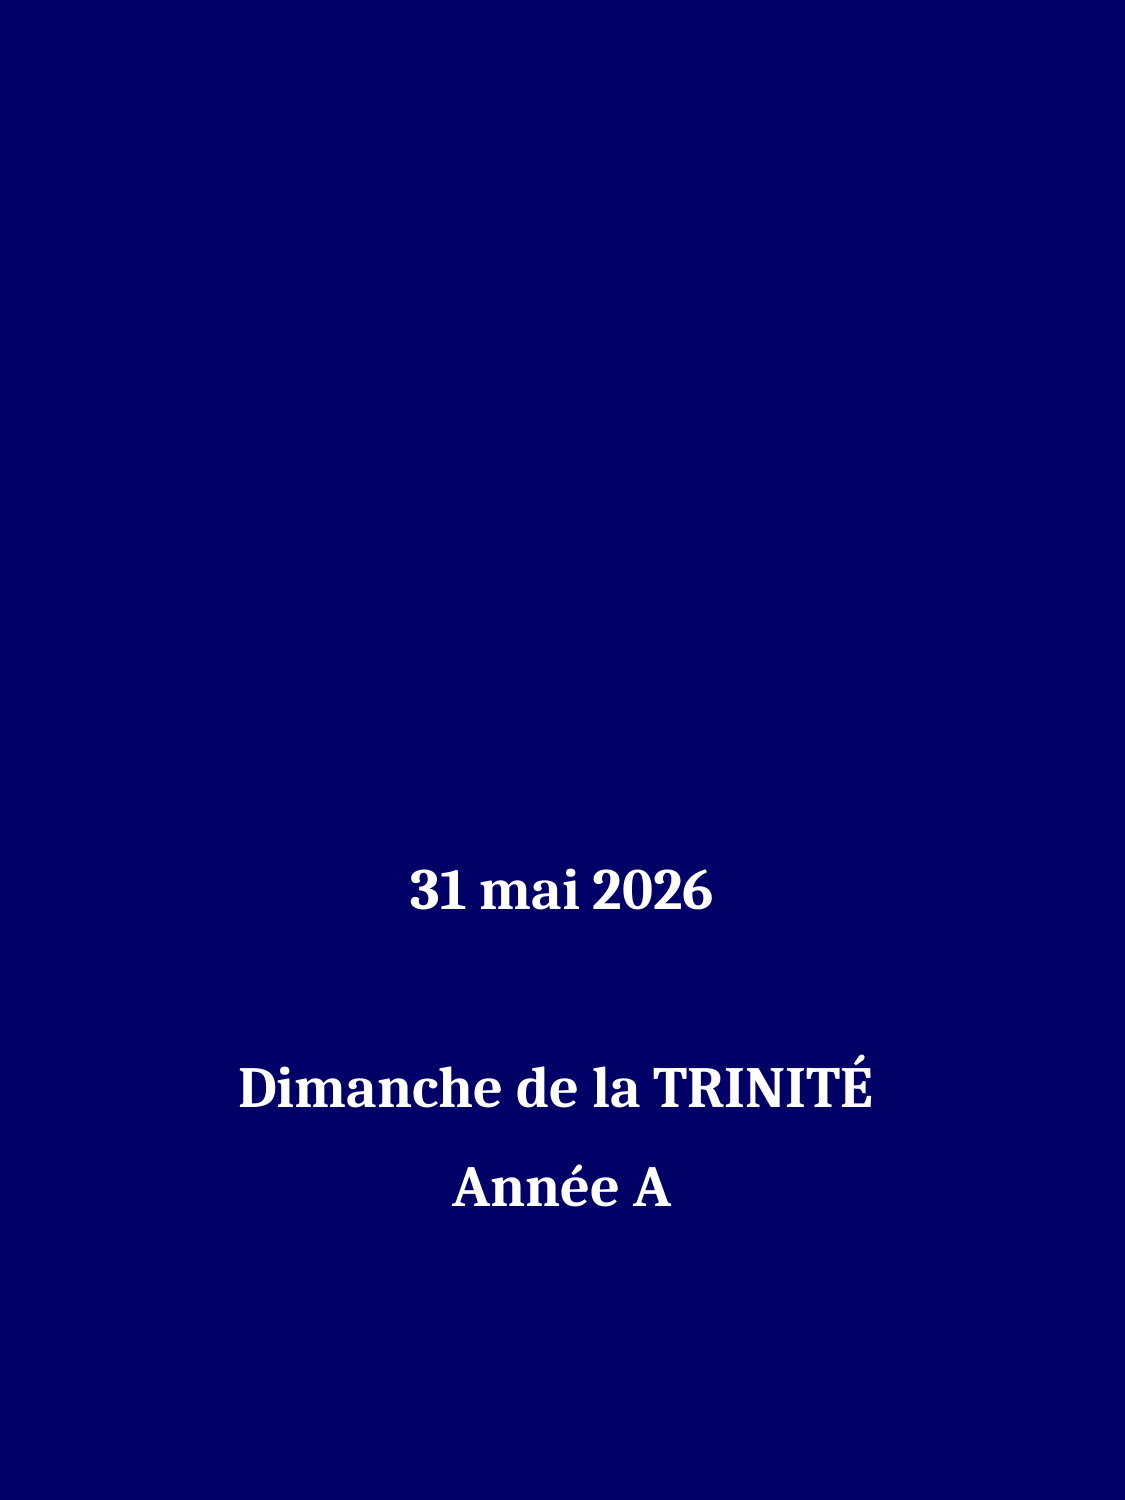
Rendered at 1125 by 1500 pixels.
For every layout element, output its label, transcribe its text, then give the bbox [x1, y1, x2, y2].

text_box 31 mai 2026 Dimanche de la TRINITÉ Année A [86, 584, 1039, 1226]
